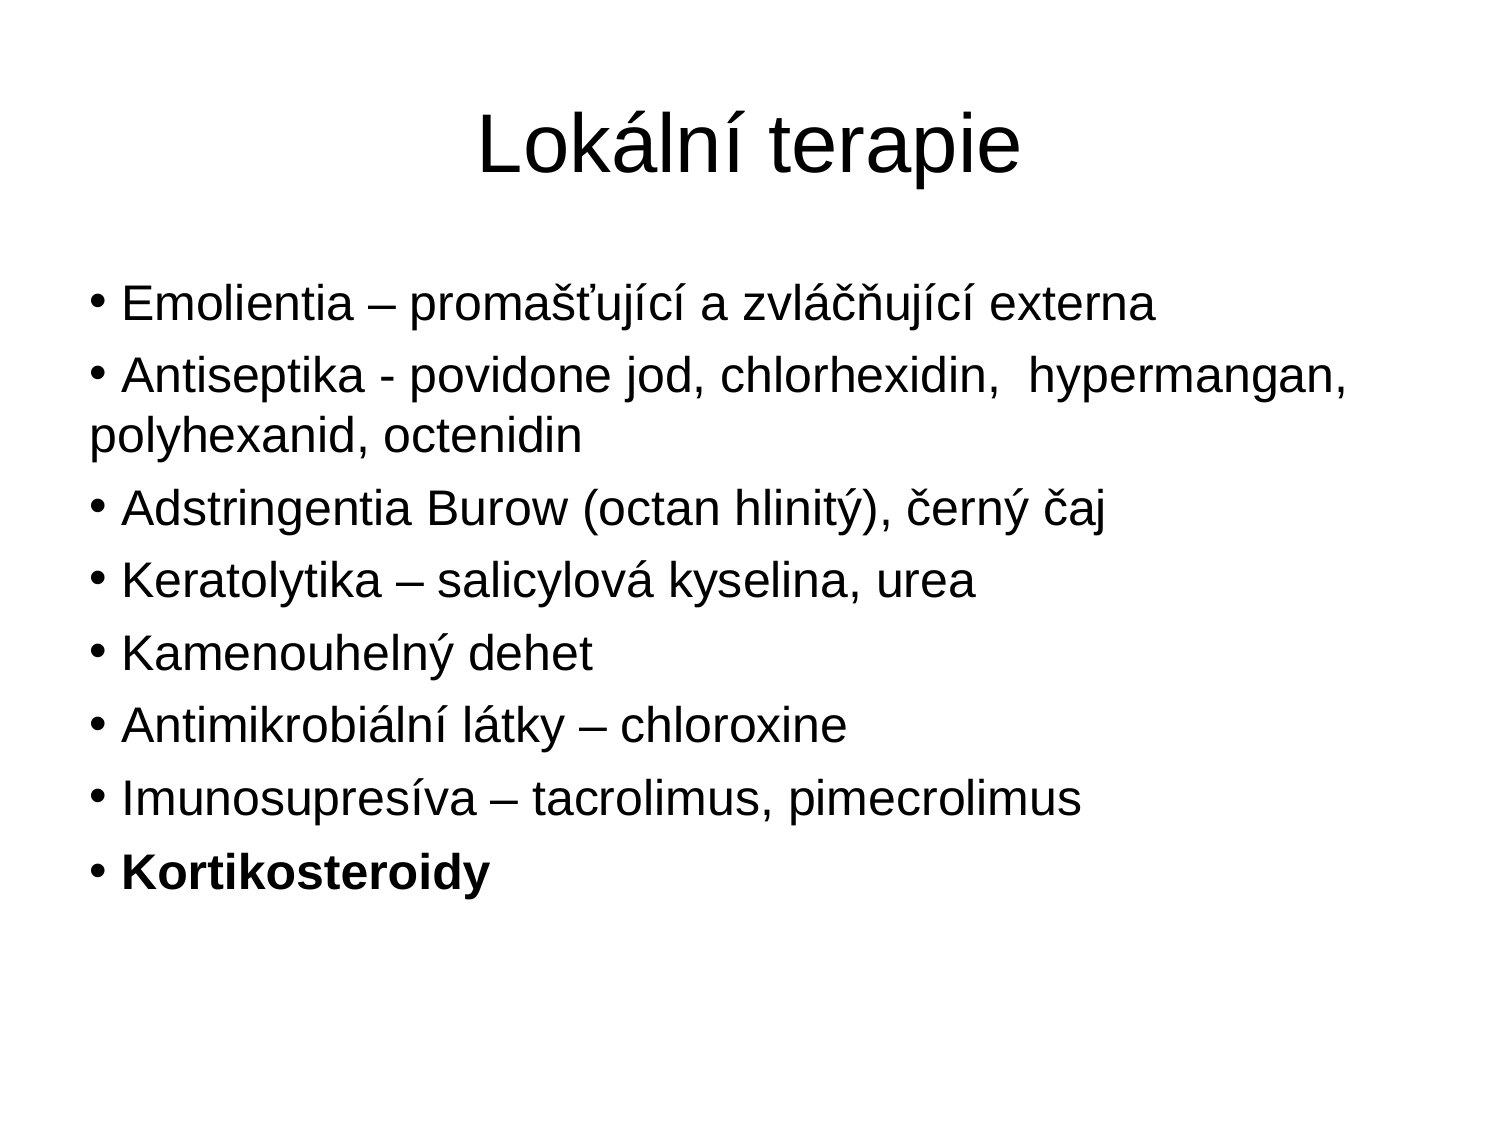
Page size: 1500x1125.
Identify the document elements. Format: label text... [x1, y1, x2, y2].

title Lokální terapie [75, 45, 1426, 233]
list Emolientia – promašťující a zvláčňující externa Antiseptika - povidone jod, chlorhexidin, hypermangan, polyhexanid, octenidin Adstringentia Burow (octan hlinitý), černý čaj Keratolytika – salicylová kyselina, urea Kamenouhelný dehet Antimikrobiální látky – chloroxine Imunosupresíva – tacrolimus, pimecrolimus Kortikosteroidy [75, 262, 1426, 1005]
